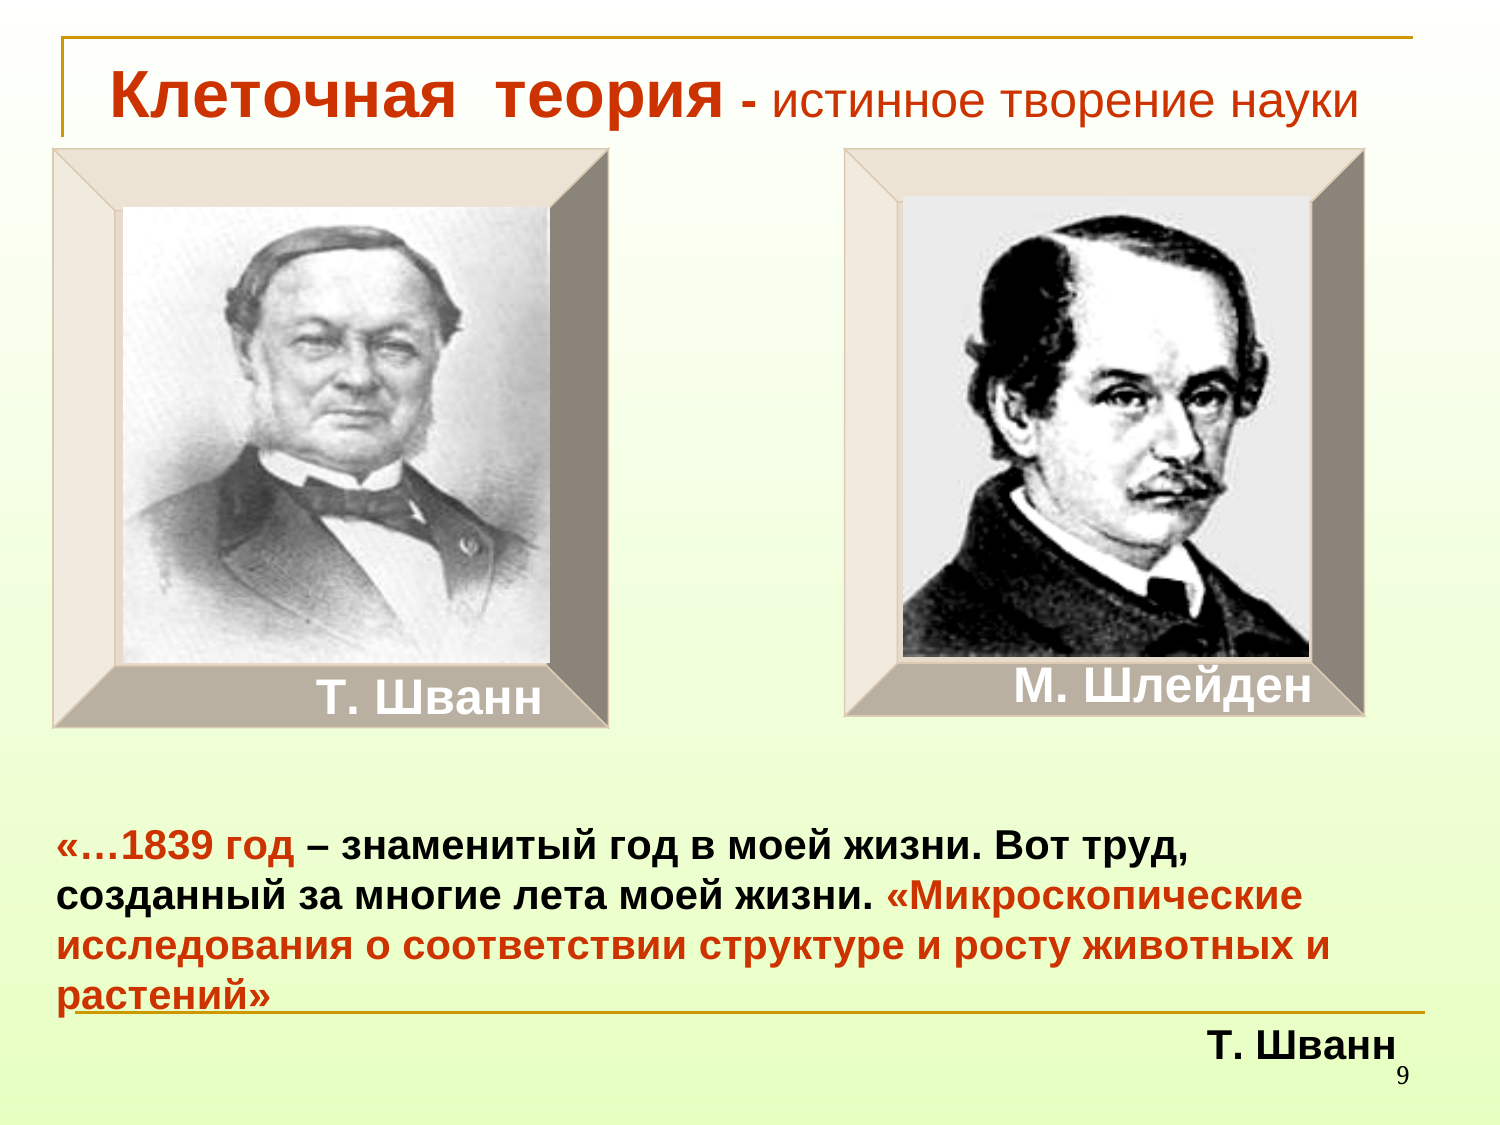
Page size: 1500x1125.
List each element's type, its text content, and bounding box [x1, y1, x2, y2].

text_box [1309, 148, 1365, 716]
text_box [54, 211, 301, 728]
text_box Т. Шванн [301, 656, 559, 733]
text_box [550, 148, 609, 728]
picture [123, 208, 550, 663]
text_box [846, 202, 998, 716]
picture [903, 196, 1309, 658]
text_box М. Шлейден [998, 645, 1329, 721]
text_box Клеточная теория - истинное творение науки [88, 42, 1382, 139]
text_box «…1839 год – знаменитый год в моей жизни. Вот труд, созданный за многие лета моей жизни. «Микроскопические исследования о соответствии структуре и росту животных и растений» Т. Шванн [41, 809, 1412, 1076]
